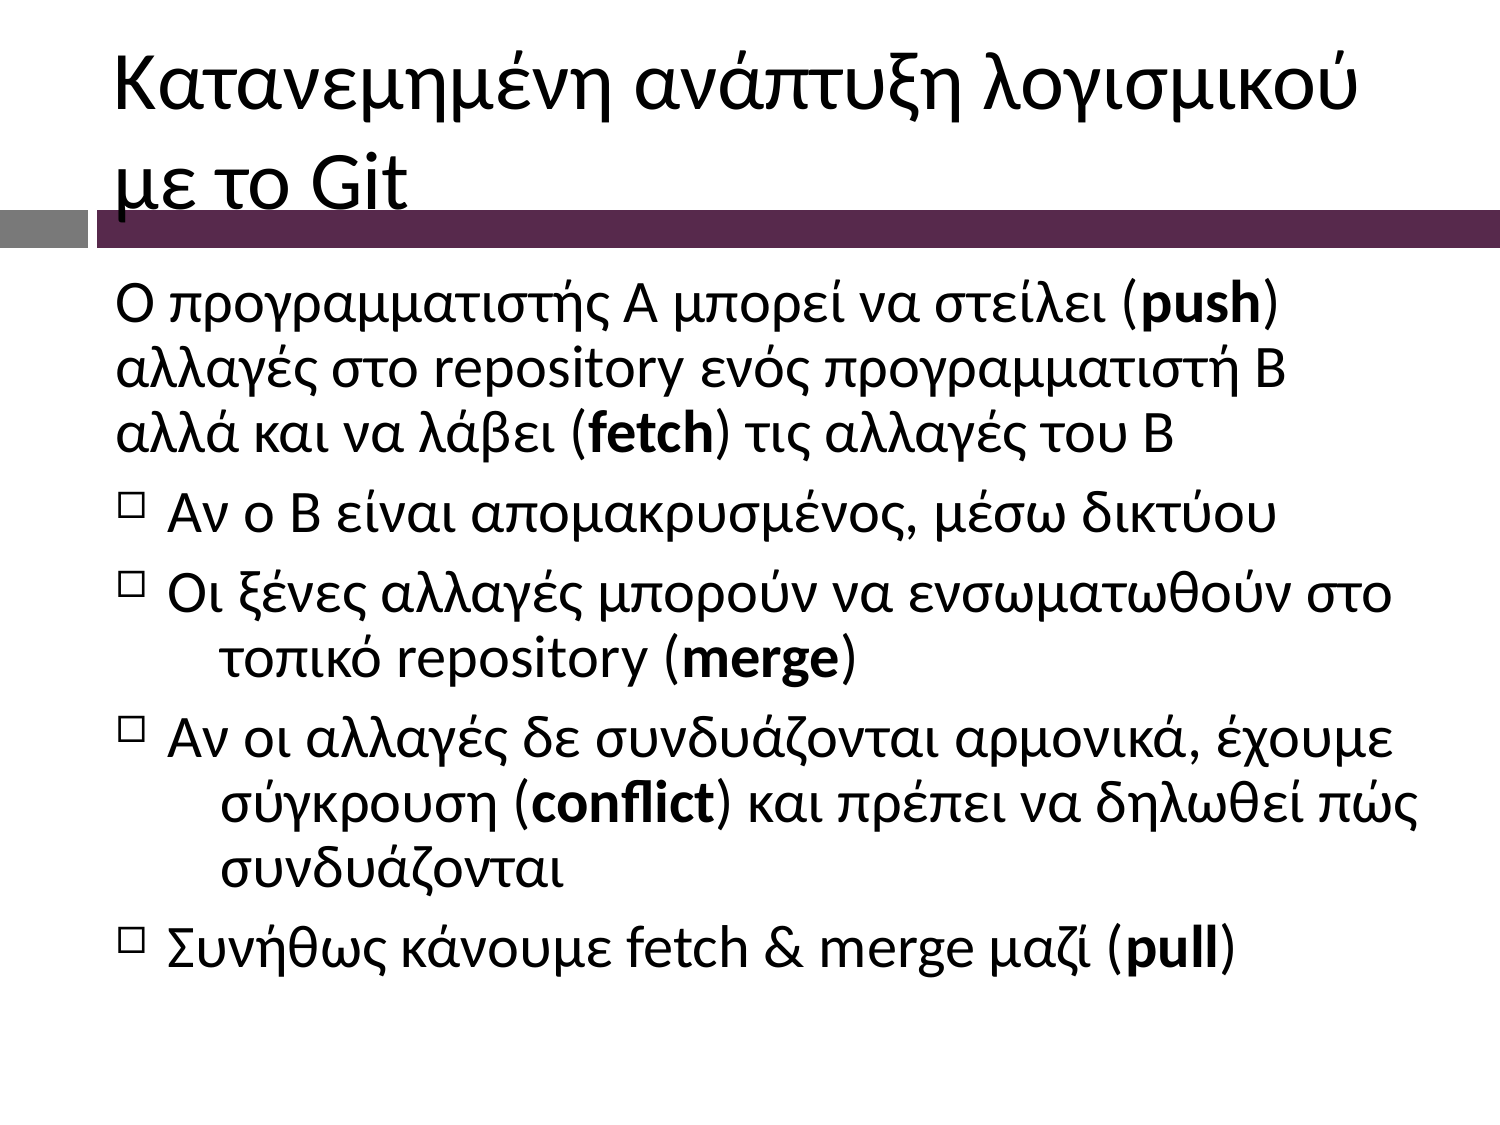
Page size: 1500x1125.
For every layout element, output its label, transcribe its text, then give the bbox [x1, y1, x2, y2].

title Κατανεμημένη ανάπτυξη λογισμικού με το Git [100, 19, 1438, 182]
list Ο προγραμματιστής Α μπορεί να στείλει (push) αλλαγές στο repository ενός προγραμματιστή Β αλλά και να λάβει (fetch) τις αλλαγές του Β Αν ο Β είναι απομακρυσμένος, μέσω δικτύου Οι ξένες αλλαγές μπορούν να ενσωματωθούν στο τοπικό repository (merge) Αν οι αλλαγές δε συνδυάζονται αρμονικά, έχουμε σύγκρουση (conflict) και πρέπει να δηλωθεί πώς συνδυάζονται Συνήθως κάνουμε fetch & merge μαζί (pull) [100, 262, 1438, 1000]
